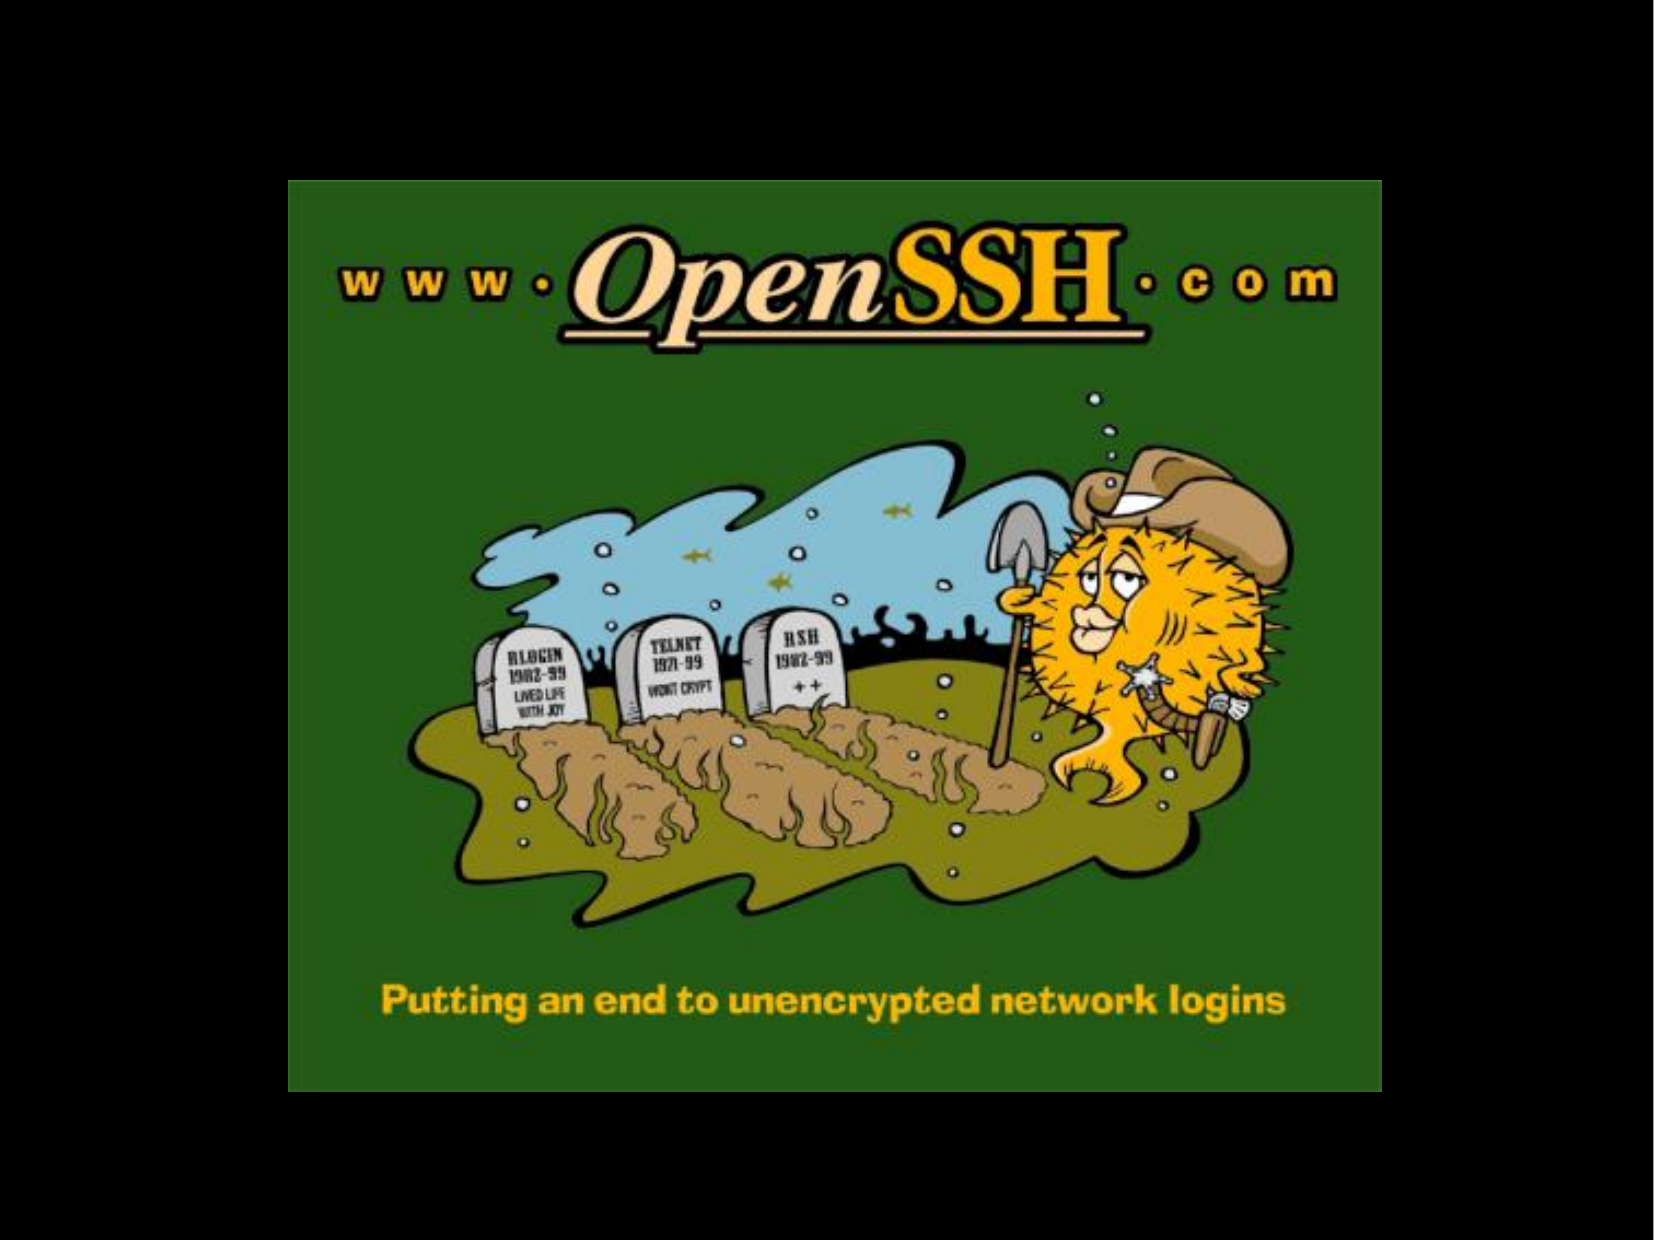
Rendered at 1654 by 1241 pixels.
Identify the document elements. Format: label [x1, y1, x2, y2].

picture [288, 180, 1382, 1092]
